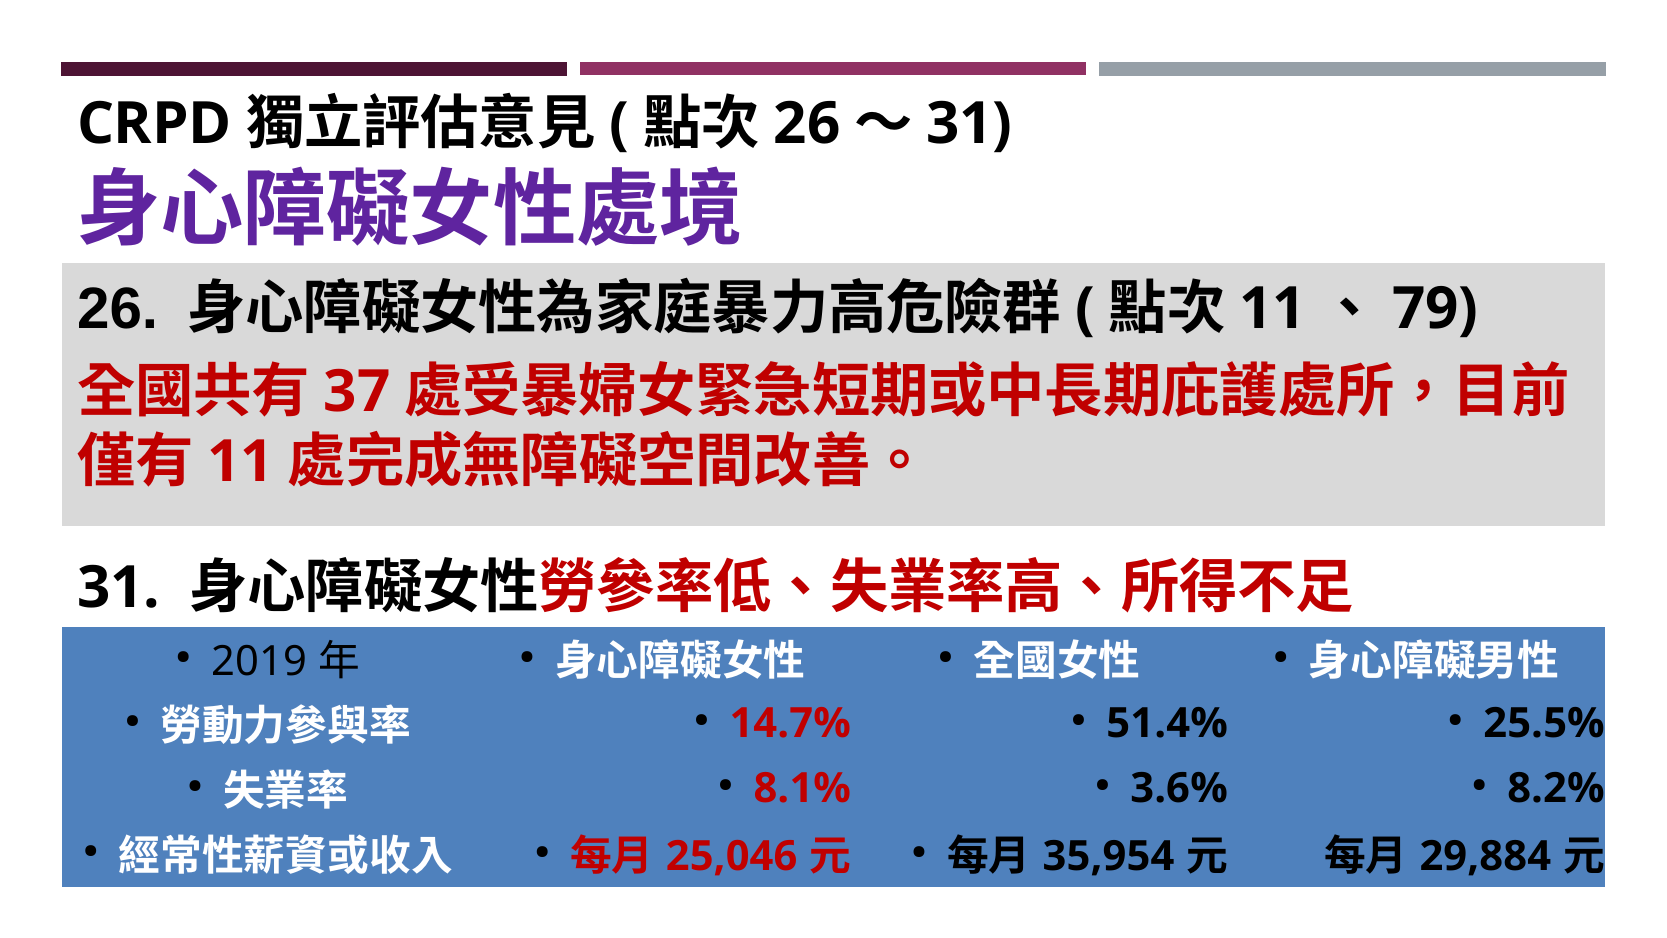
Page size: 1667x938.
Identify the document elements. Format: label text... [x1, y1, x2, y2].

table_cell 25.5% [1228, 692, 1605, 757]
table_cell 每月25,046元 [474, 822, 851, 887]
table_header 全國女性 [851, 627, 1228, 692]
table_header 身心障礙女性 [474, 627, 851, 692]
text_box 31. 身心障礙女性勞參率低、失業率高、所得不足 [62, 541, 1605, 627]
table_header 身心障礙男性 [1228, 627, 1605, 692]
table_cell 勞動力參與率 [62, 692, 474, 757]
table_cell 8.2% [1228, 757, 1605, 822]
table_cell 每月35,954元 [851, 822, 1228, 887]
table_cell 每月29,884元 [1228, 822, 1605, 887]
table_cell 51.4% [851, 692, 1228, 757]
table_cell 14.7% [474, 692, 851, 757]
text_box CRPD獨立評估意見(點次26～31) 身心障礙女性處境 [62, 76, 1605, 263]
table_cell 失業率 [62, 757, 474, 822]
text_box 26. 身心障礙女性為家庭暴力高危險群(點次11、79) 全國共有37處受暴婦女緊急短期或中長期庇護處所，目前僅有11處完成無障礙空間改善。 [62, 263, 1605, 526]
table_cell 3.6% [851, 757, 1228, 822]
table_cell 經常性薪資或收入 [62, 822, 474, 887]
table_cell 8.1% [474, 757, 851, 822]
table_header 2019年 [62, 627, 474, 692]
